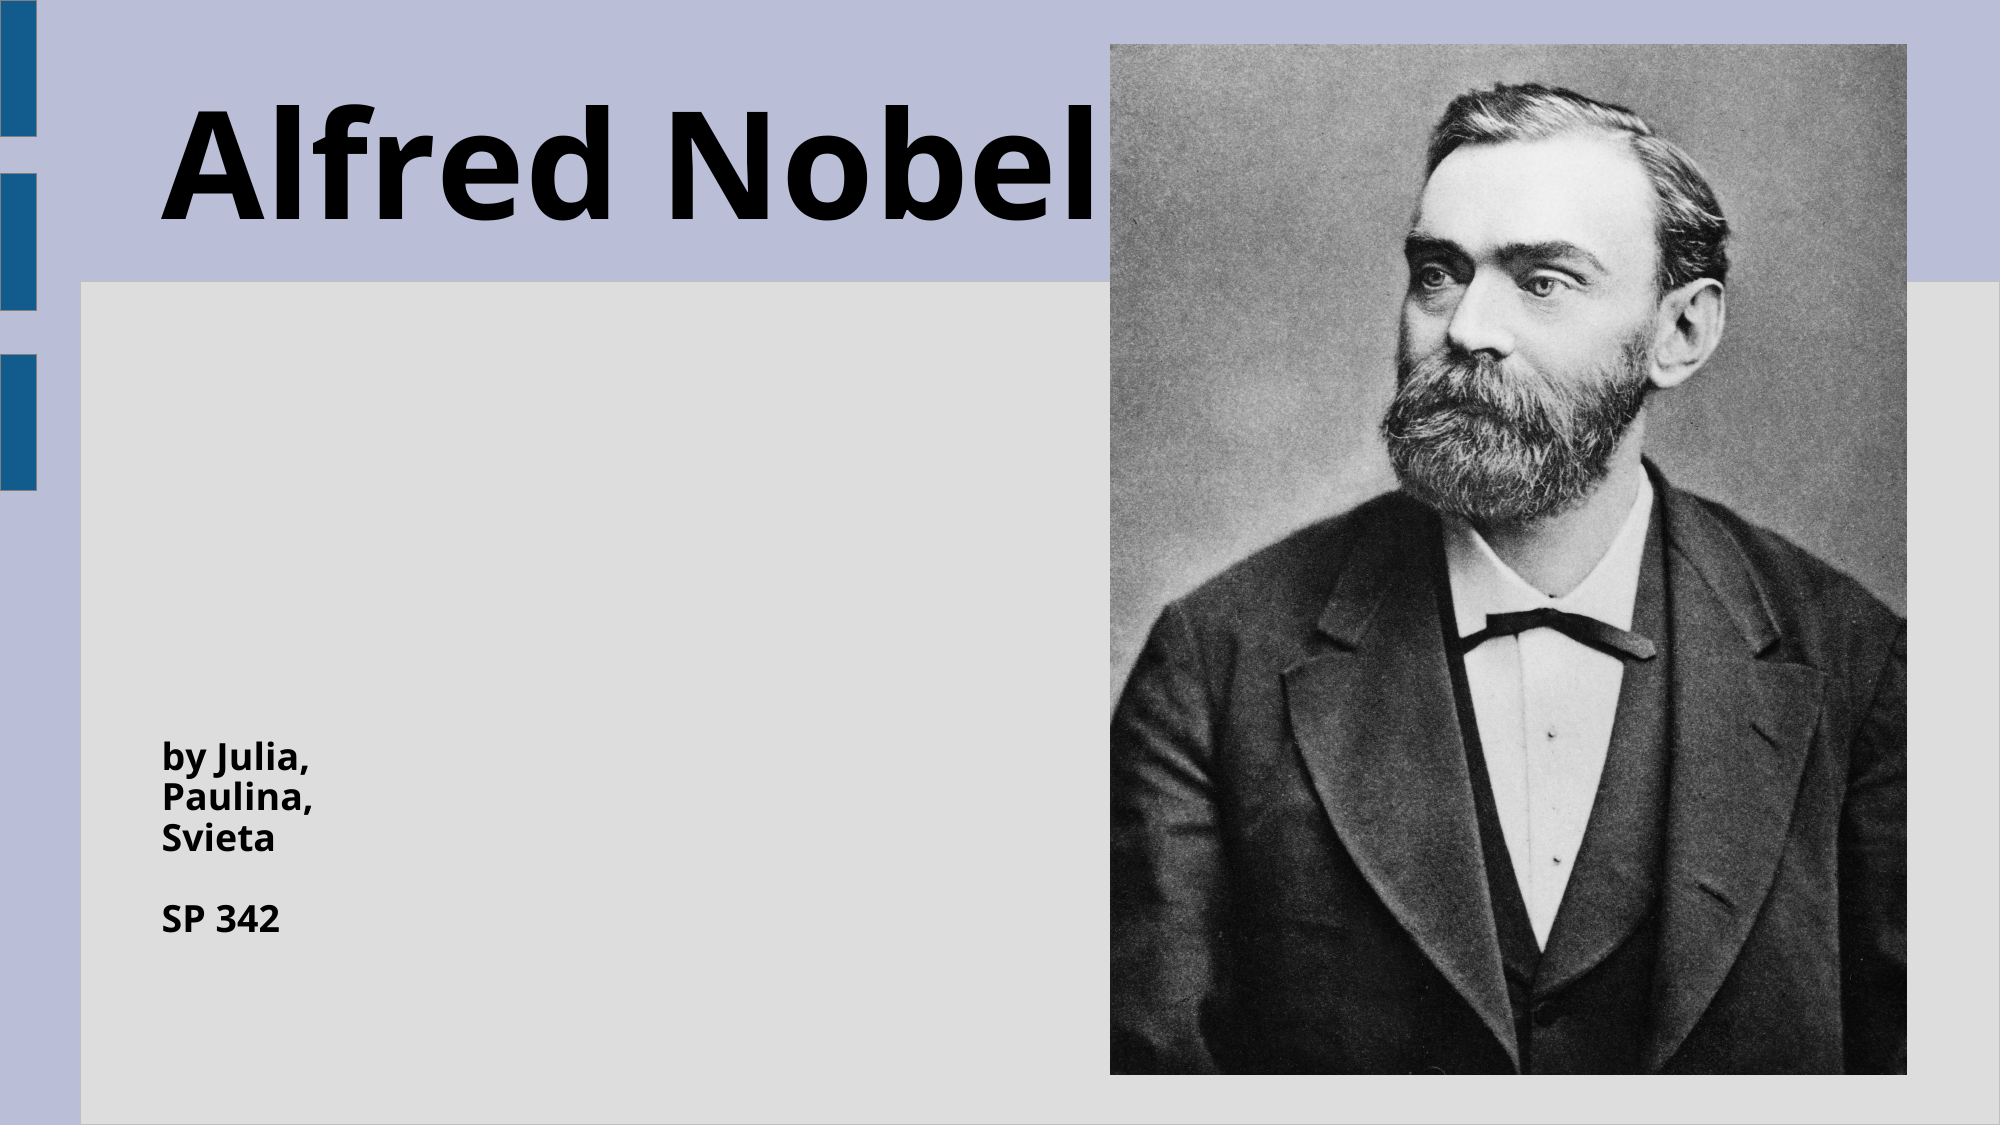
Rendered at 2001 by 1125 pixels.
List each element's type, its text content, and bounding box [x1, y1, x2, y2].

title Alfred Nobel by Julia, Paulina, Svieta SP 342 [146, 82, 1110, 271]
picture [1110, 44, 1907, 1075]
subtitle [146, 312, 1110, 1022]
